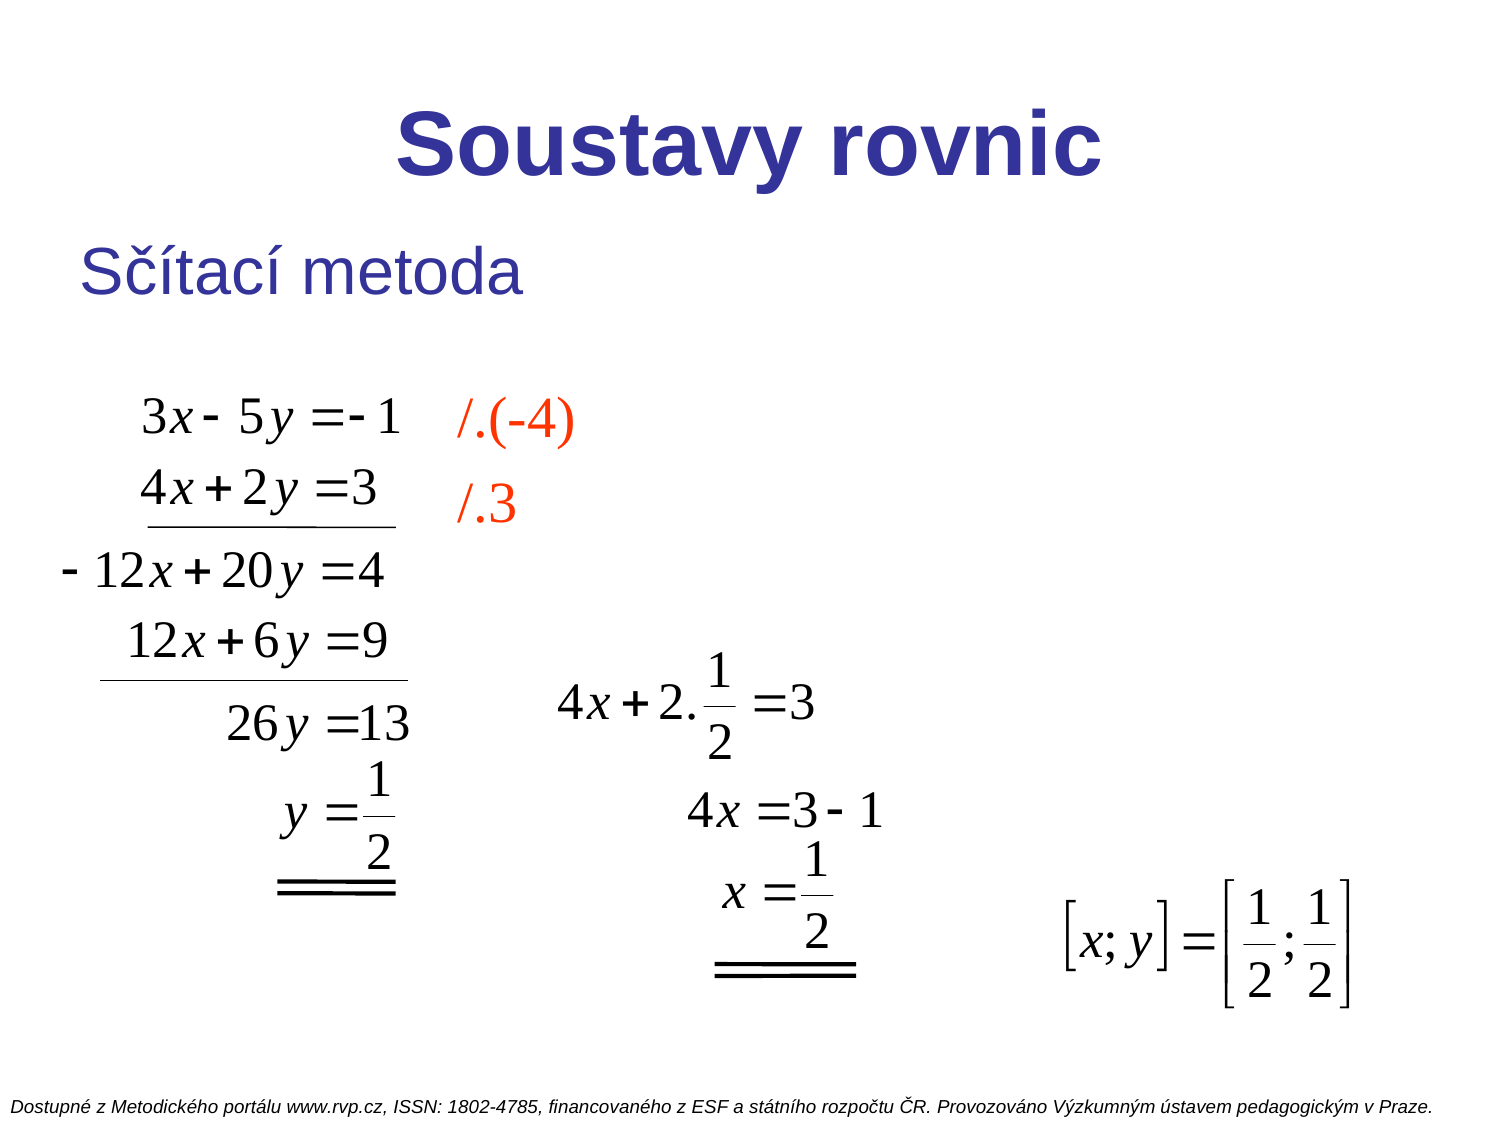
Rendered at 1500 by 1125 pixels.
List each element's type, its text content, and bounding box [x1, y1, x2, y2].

chart [218, 692, 417, 882]
text_box Dostupné z Metodického portálu www.rvp.cz, ISSN: 1802-4785, financovaného z ESF a státního rozpočtu ČR. Provozováno Výzkumným ústavem pedagogickým v Praze. [0, 1087, 1448, 1125]
chart [679, 779, 891, 962]
text_box Sčítací metoda [64, 219, 1117, 316]
chart [53, 538, 398, 680]
title Soustavy rovnic [75, 45, 1426, 233]
chart [549, 635, 823, 773]
chart [132, 456, 384, 528]
chart [1057, 869, 1371, 1019]
text_box /.3 [442, 456, 632, 542]
text_box [135, 384, 408, 461]
text_box /.(-4) [442, 371, 632, 456]
